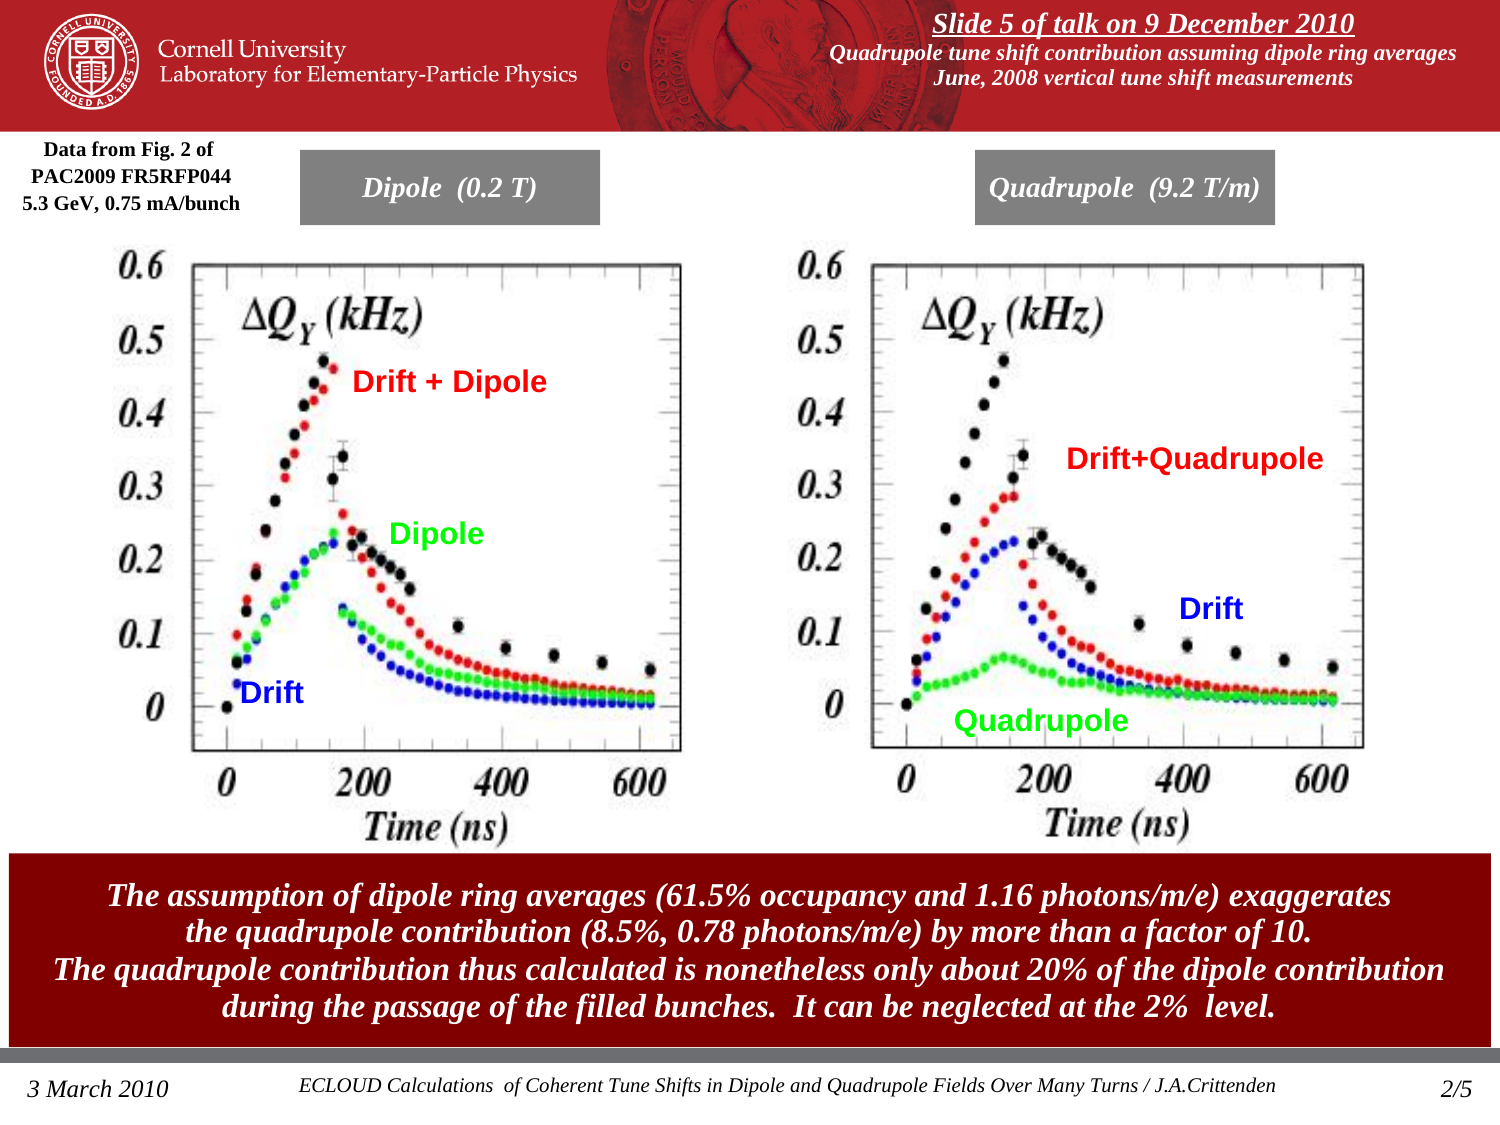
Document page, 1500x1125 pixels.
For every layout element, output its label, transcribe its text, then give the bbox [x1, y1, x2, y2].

picture [787, 240, 1388, 853]
text_box Slide 5 of talk on 9 December 2010 Quadrupole tune shift contribution assuming dipole ring averages June, 2008 vertical tune shift measurements [787, 0, 1500, 136]
text_box Quadrupole (9.2 T/m) [975, 149, 1276, 226]
text_box The assumption of dipole ring averages (61.5% occupancy and 1.16 photons/m/e) exaggerates the quadrupole contribution (8.5%, 0.78 photons/m/e) by more than a factor of 10. The quadrupole contribution thus calculated is nonetheless only about 20% of the dipole contribution during the passage of the filled bunches. It can be neglected at the 2% level. [8, 853, 1491, 1048]
text_box Drift [225, 659, 320, 723]
text_box Drift + Dipole [337, 348, 564, 411]
text_box Quadrupole [939, 687, 1163, 751]
text_box Drift [1164, 575, 1276, 638]
text_box Data from Fig. 2 of PAC2009 FR5RFP044 5.3 GeV, 0.75 mA/bunch [0, 134, 263, 222]
picture [112, 244, 713, 853]
text_box Drift+Quadrupole [1051, 425, 1351, 488]
text_box Dipole [374, 500, 500, 563]
text_box Dipole (0.2 T) [300, 149, 601, 226]
picture [0, 0, 787, 132]
